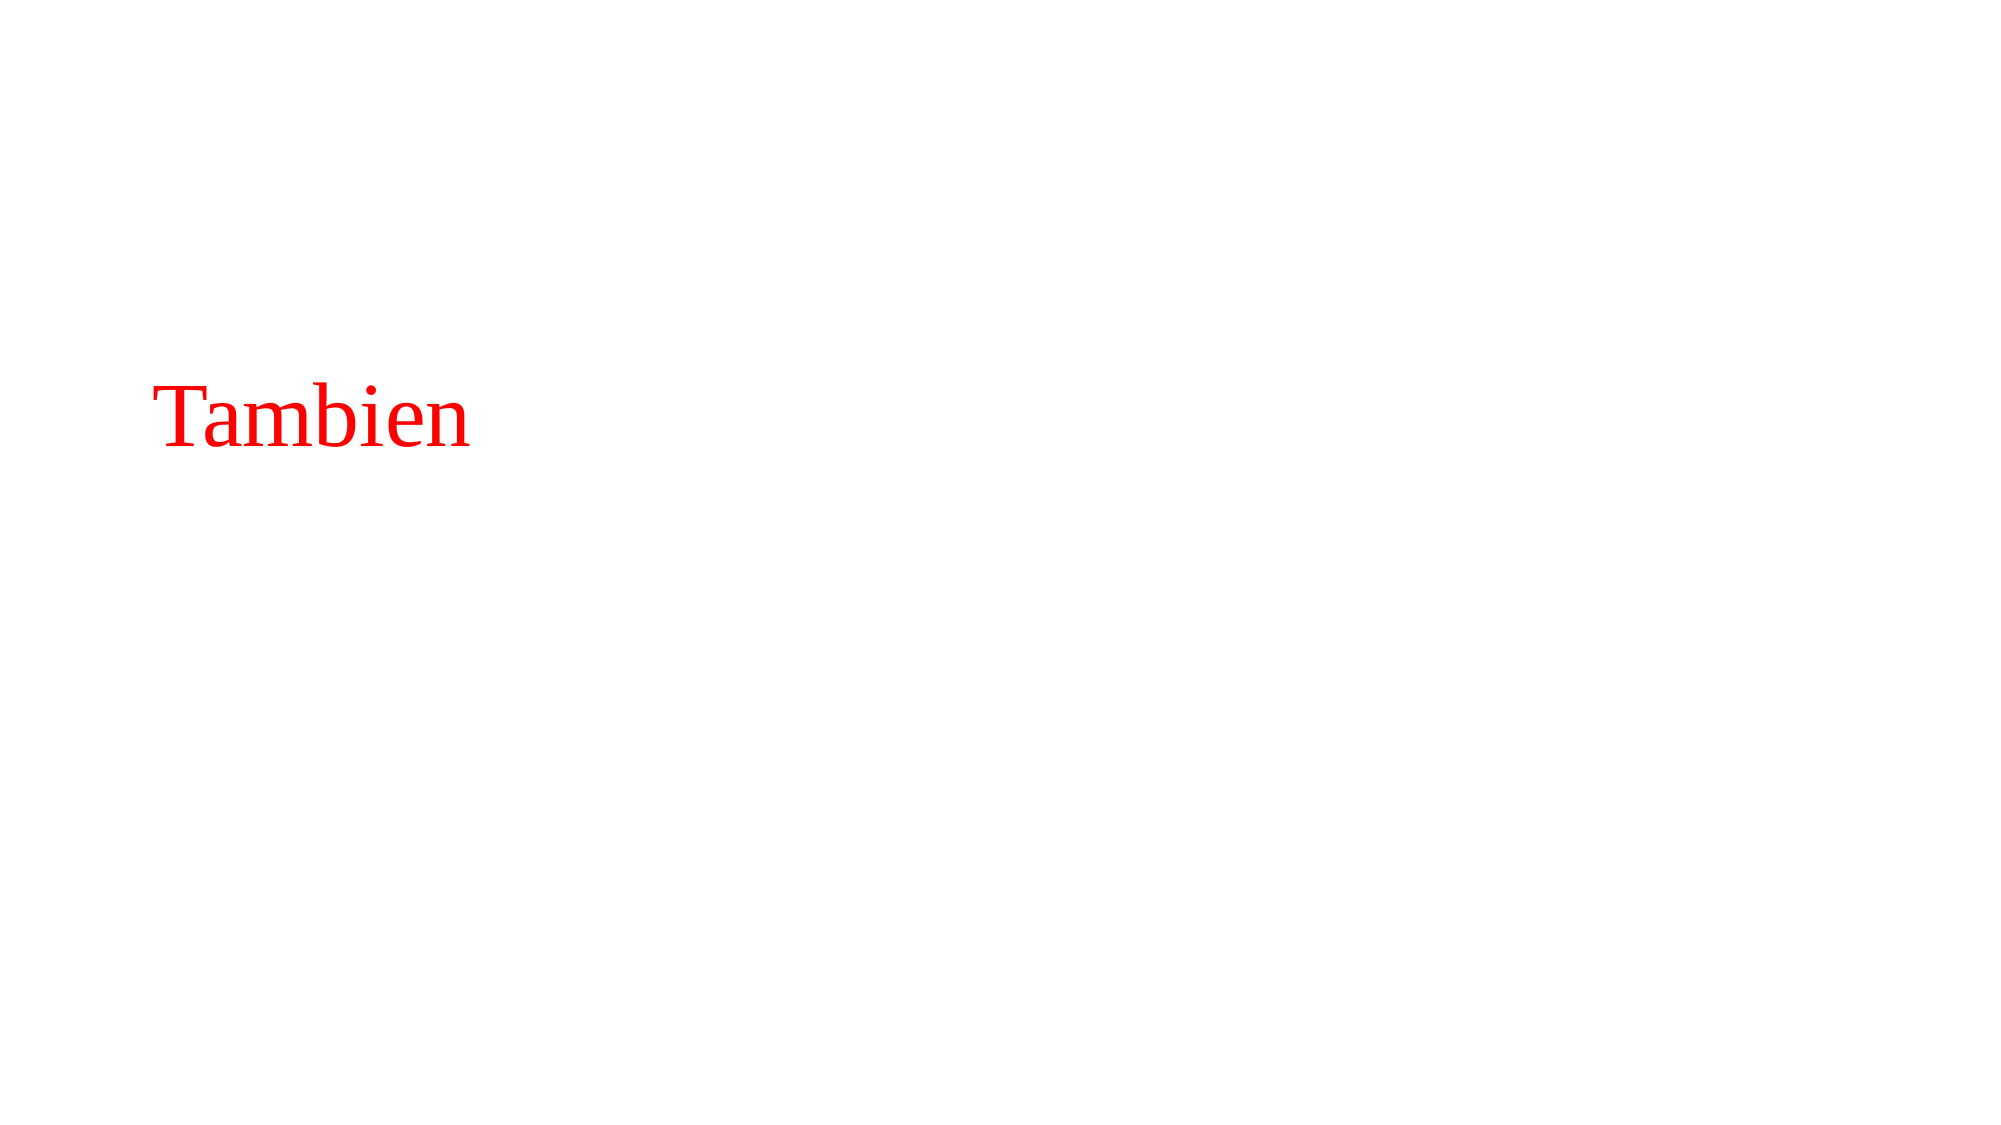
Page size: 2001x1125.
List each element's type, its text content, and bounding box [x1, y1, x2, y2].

list Tambien [137, 101, 1863, 1014]
